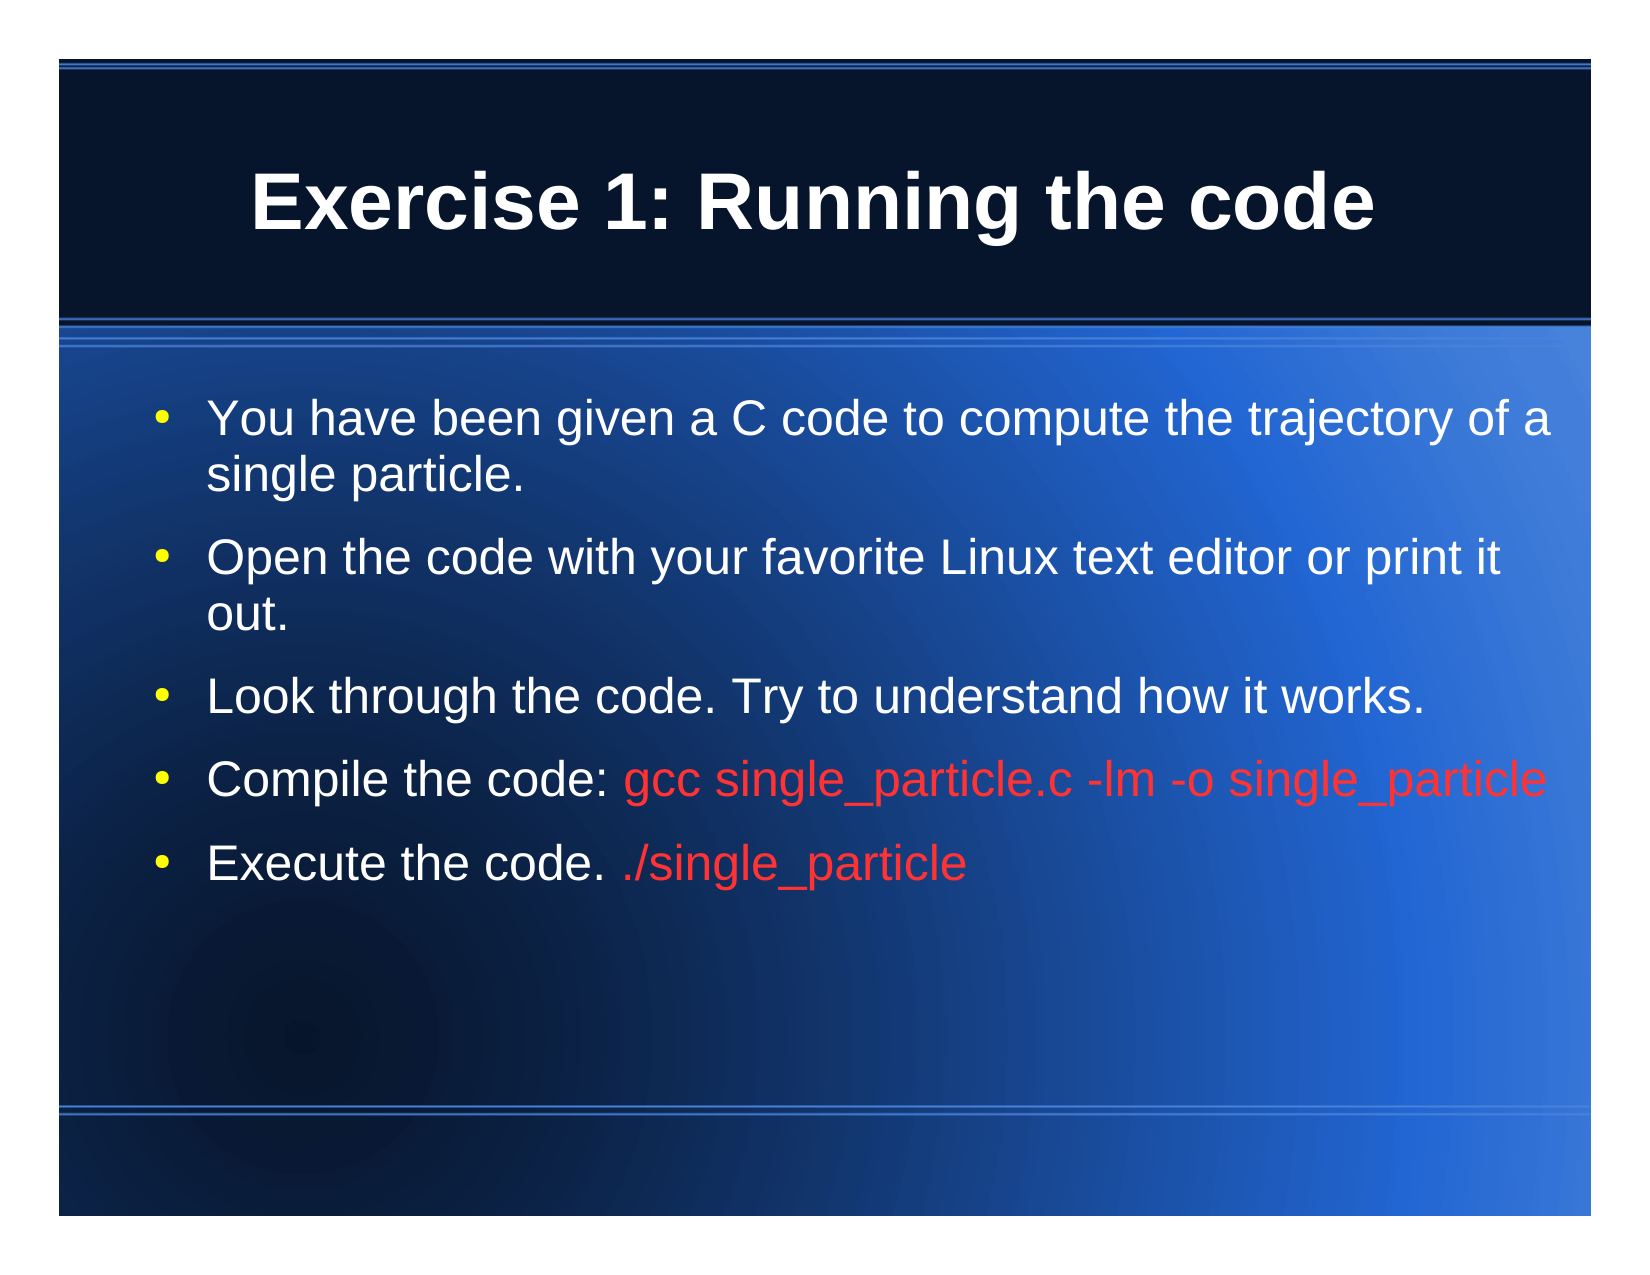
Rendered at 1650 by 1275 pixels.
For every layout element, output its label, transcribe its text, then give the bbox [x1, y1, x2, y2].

picture [59, 59, 1591, 1216]
list You have been given a C code to compute the trajectory of a single particle. Open the code with your favorite Linux text editor or print it out. Look through the code. Try to understand how it works. Compile the code: gcc single_particle.c -lm -o single_particle Execute the code. ./single_particle [135, 390, 1575, 1154]
title Exercise 1: Running the code [135, 105, 1515, 299]
